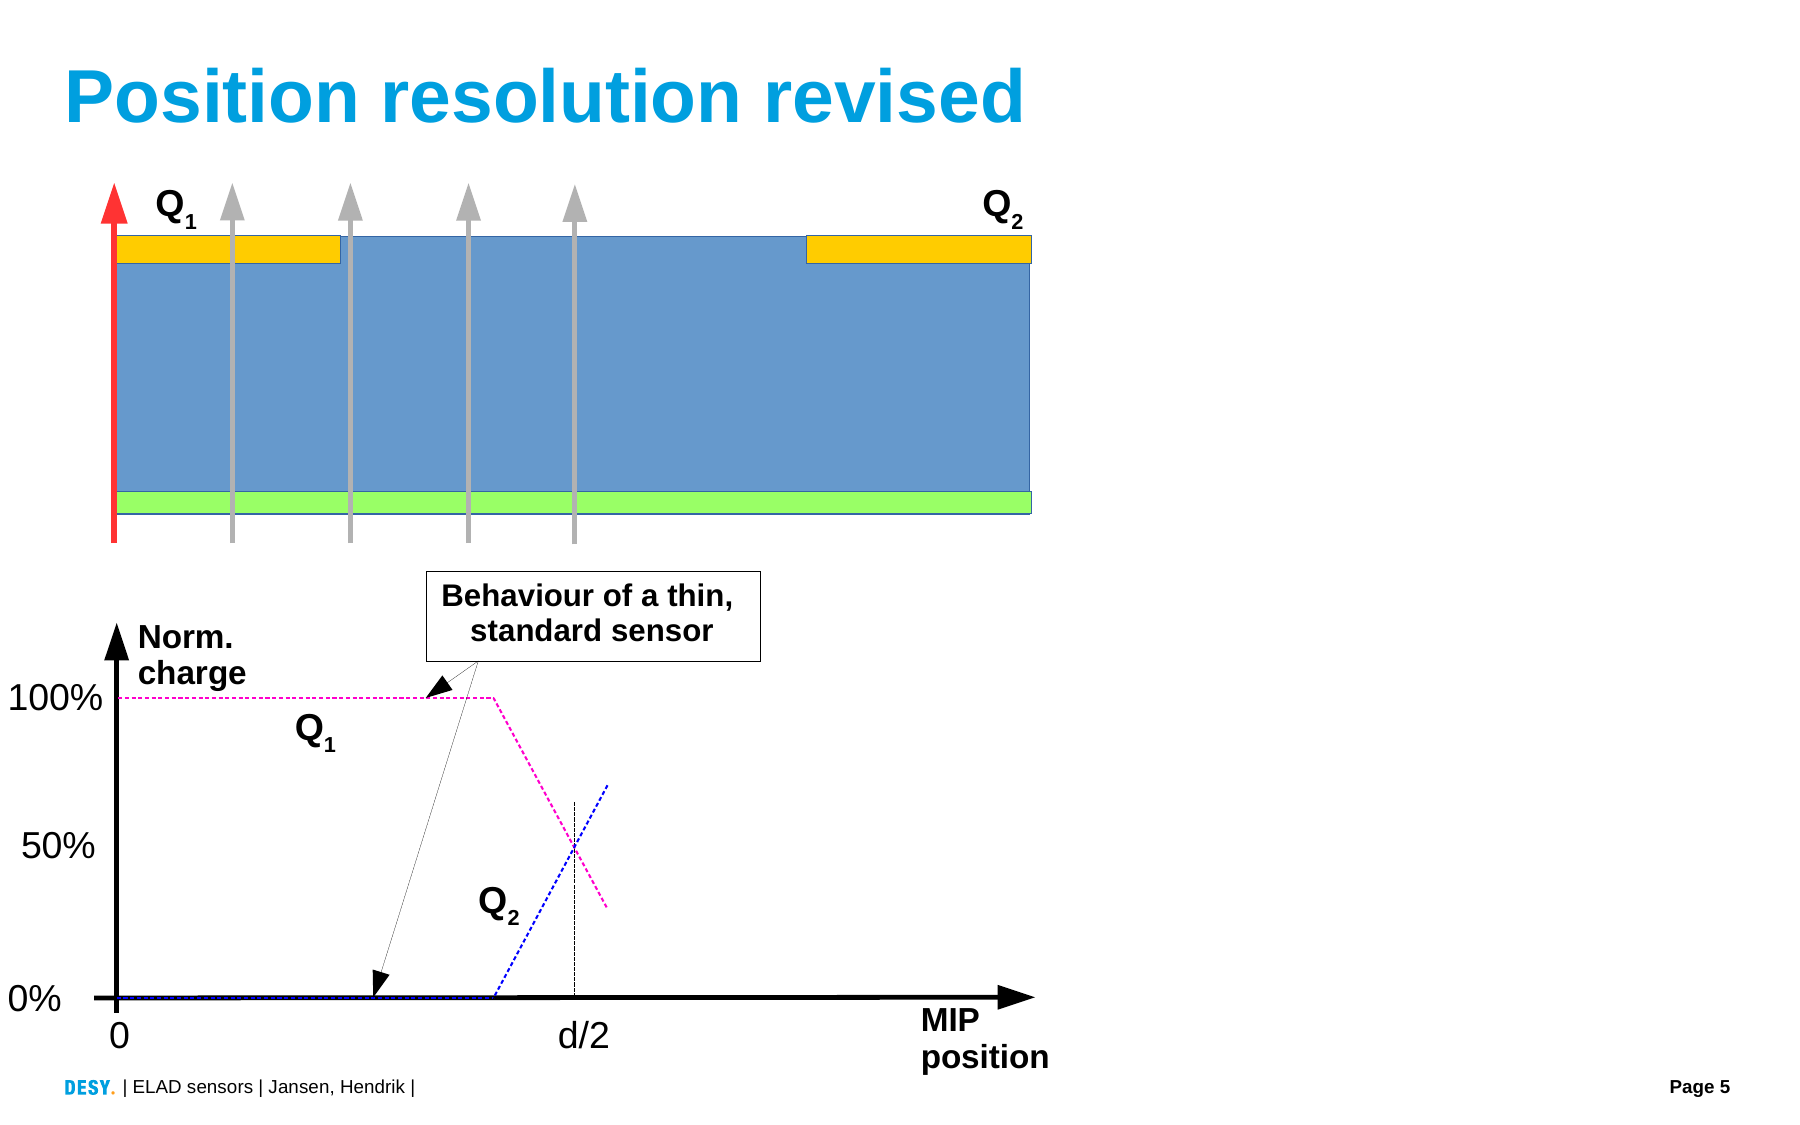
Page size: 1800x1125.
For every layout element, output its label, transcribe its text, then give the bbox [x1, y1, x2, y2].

text_box [353, 236, 466, 515]
title Position resolution revised [64, 57, 1436, 132]
text_box d/2 [543, 1007, 625, 1064]
text_box 50% [6, 817, 132, 875]
text_box 100% [0, 669, 119, 726]
text_box [235, 235, 348, 515]
text_box Q2 [463, 871, 535, 938]
text_box 0% [0, 970, 77, 1028]
text_box Q1 [140, 175, 212, 242]
text_box Q1 [280, 699, 351, 766]
text_box Norm. charge [123, 610, 262, 700]
text_box Q2 [967, 175, 1039, 242]
text_box MIP position [906, 994, 1065, 1084]
text_box Behaviour of a thin, standard sensor [426, 571, 761, 662]
text_box [117, 235, 230, 515]
text_box [471, 236, 572, 515]
text_box [577, 235, 1032, 515]
text_box 0 [94, 1007, 145, 1064]
